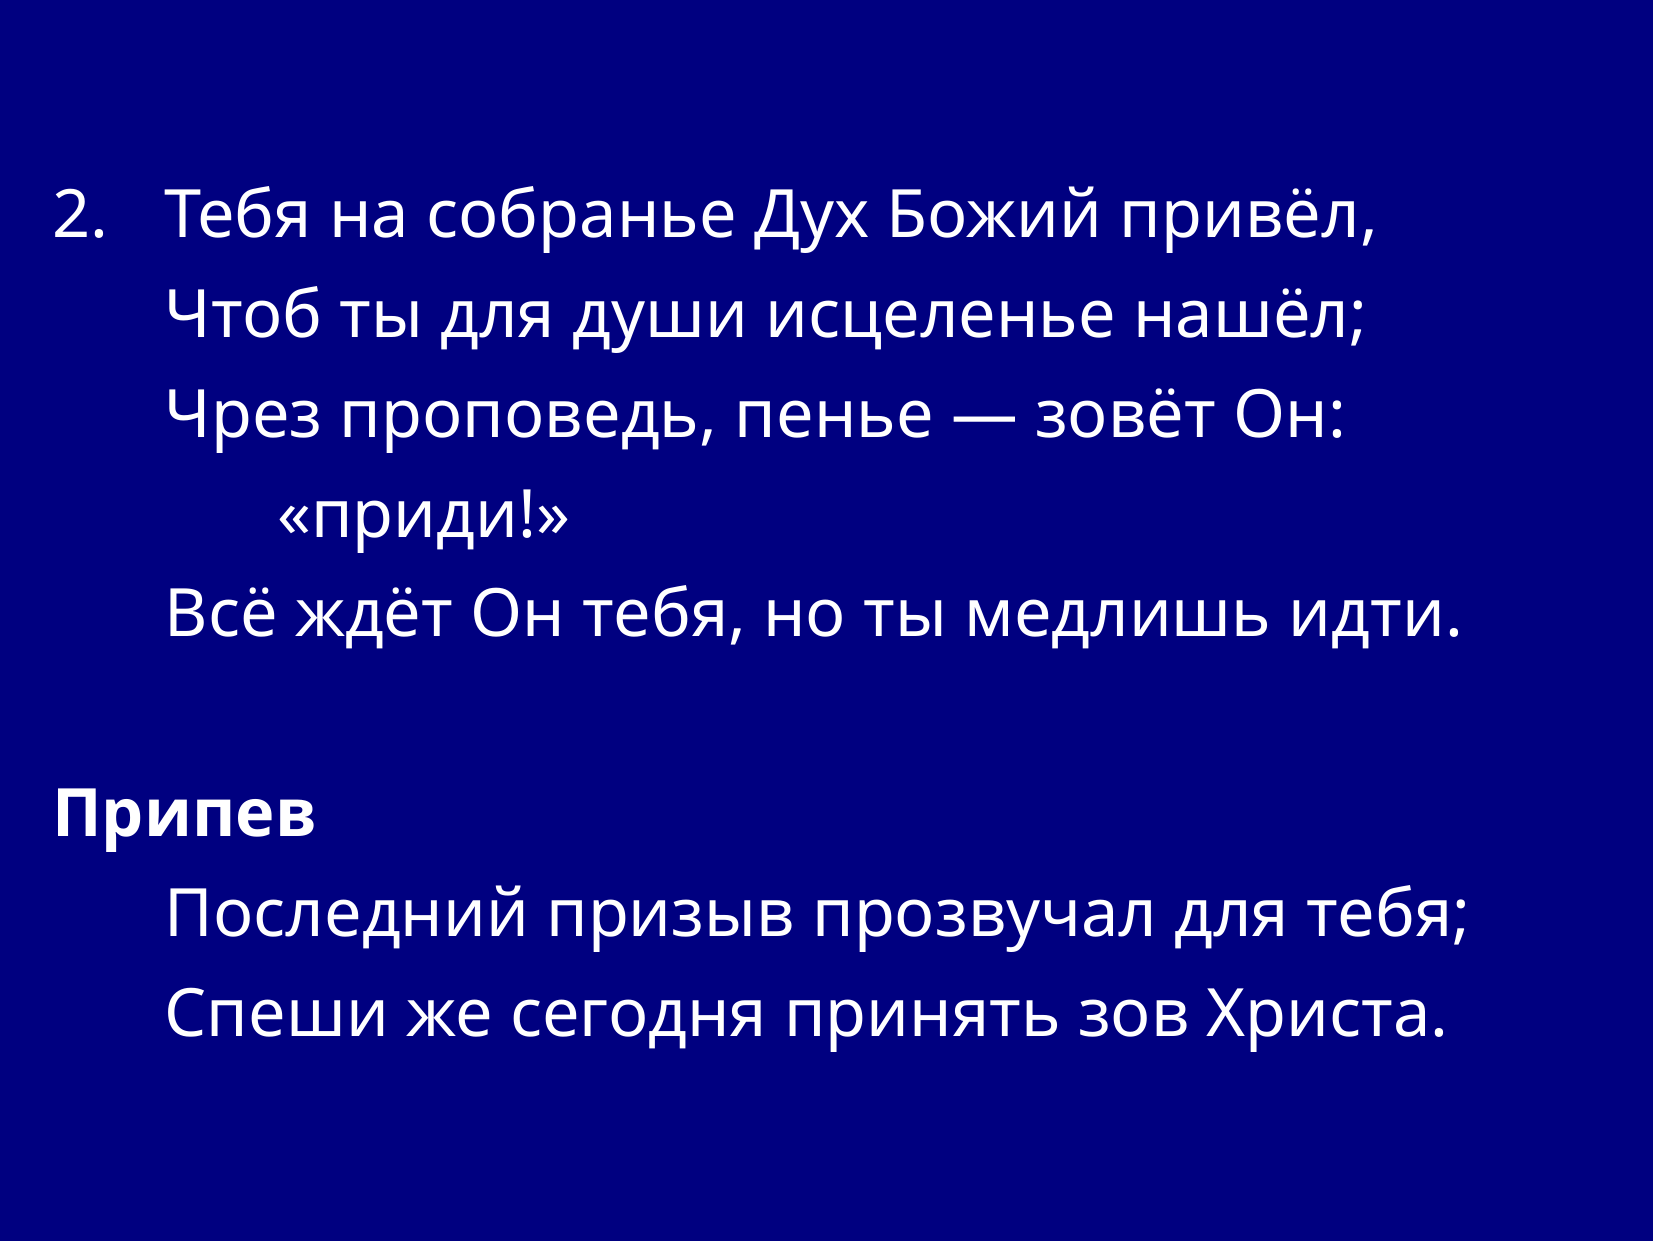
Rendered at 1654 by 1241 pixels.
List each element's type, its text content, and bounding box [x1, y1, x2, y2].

text_box 2. Тебя на собранье Дух Божий привёл, Чтоб ты для души исцеленье нашёл; Чрез проповедь, пенье — зовёт Он: «приди!» Всё ждёт Он тебя, но ты медлишь идти. Припев Последний призыв прозвучал для тебя; Спеши же сегодня принять зов Христа. [37, 150, 1653, 1163]
